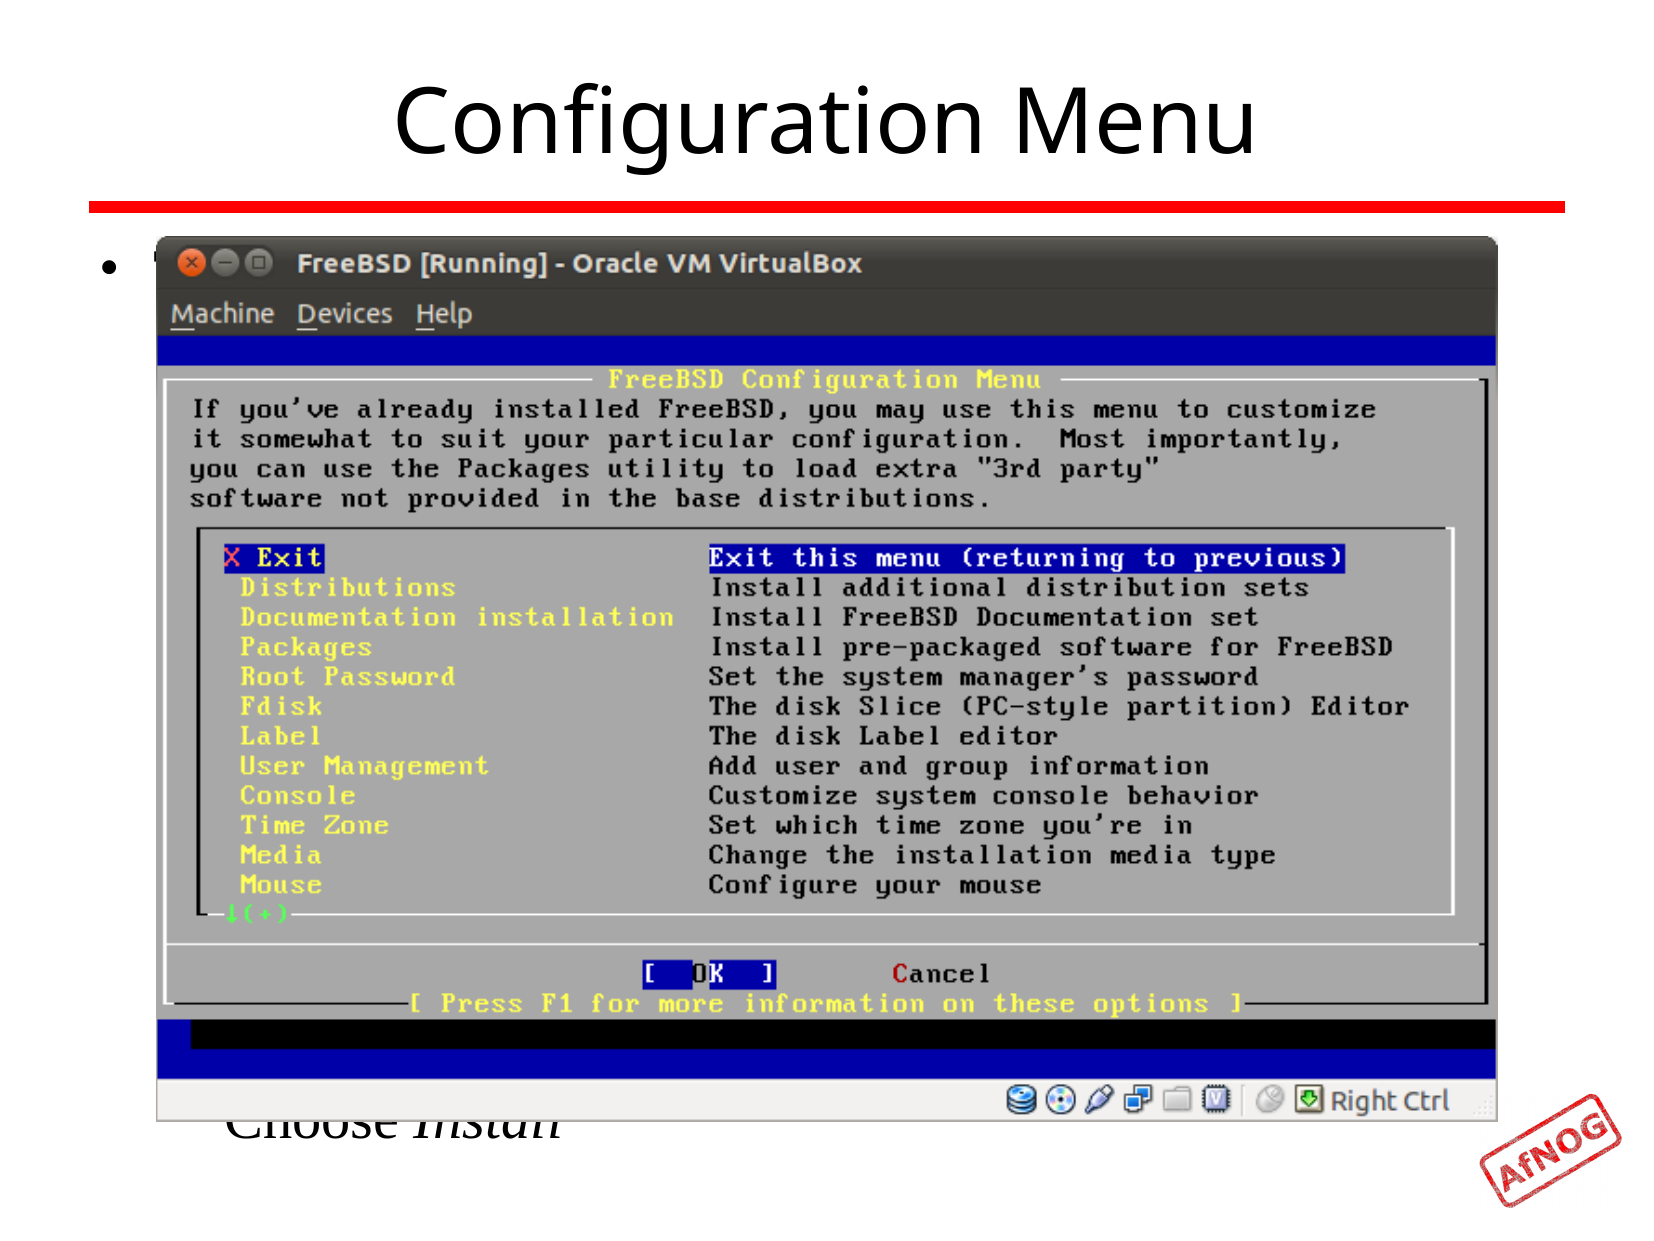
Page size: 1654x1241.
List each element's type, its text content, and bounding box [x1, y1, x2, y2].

list To install Gnome GUI: Choose Packages Choose gnome Choose gnome2 Choose Cancel to exit the gnome package list Choose x11 Choose xorg-7.5 Choose Cancel to exit the x11 package list Choose Install [82, 236, 809, 1151]
picture [1476, 1090, 1625, 1211]
picture [351, 236, 1572, 1122]
title Configuration Menu [88, 36, 1565, 200]
